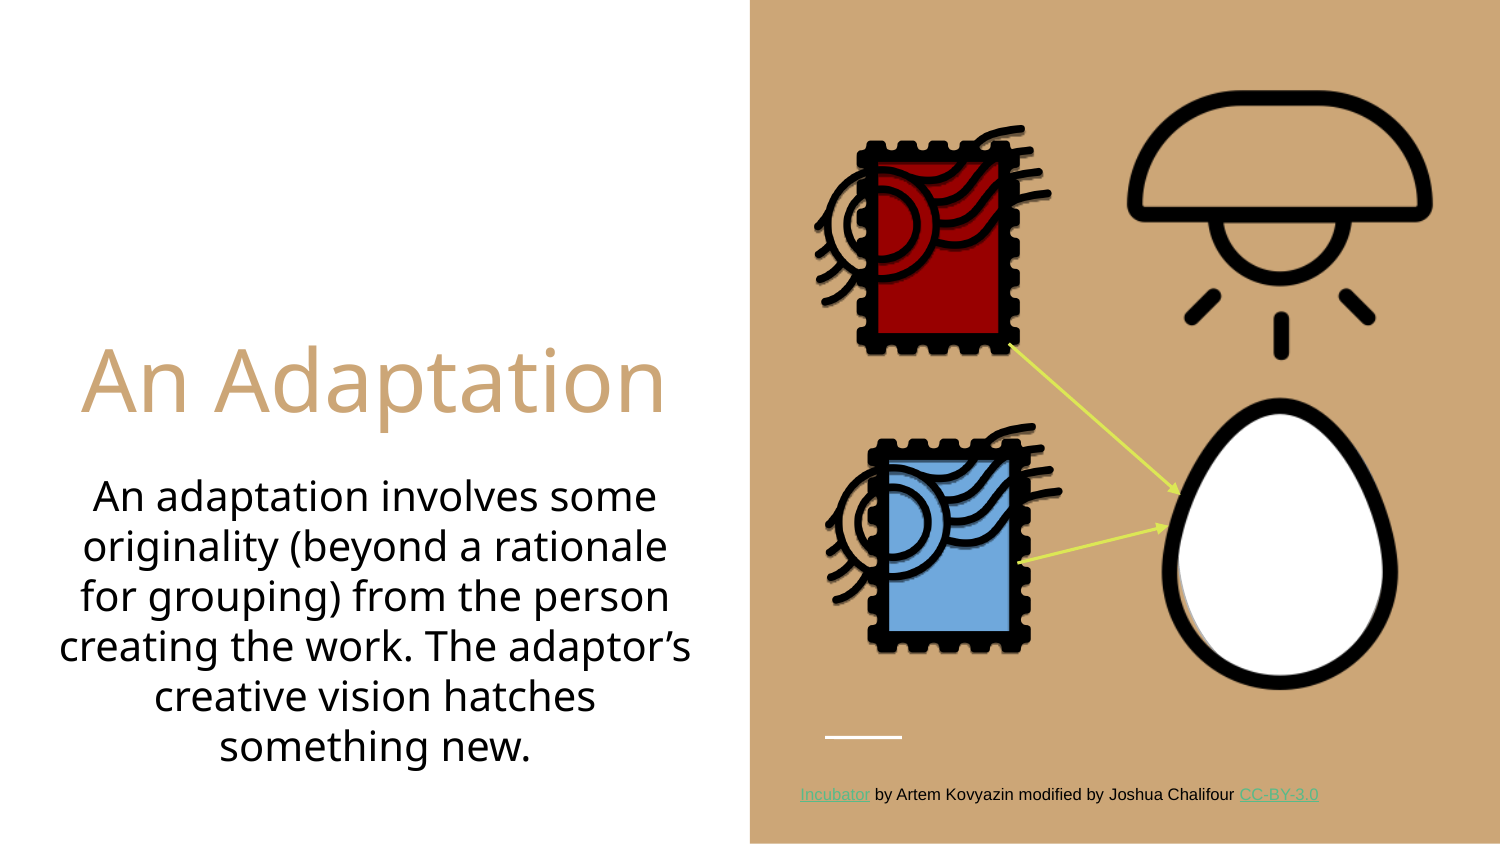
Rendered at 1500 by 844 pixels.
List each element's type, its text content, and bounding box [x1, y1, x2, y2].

picture [810, 123, 1053, 358]
text_box Incubator by Artem Kovyazin modified by Joshua Chalifour CC-BY-3.0 [785, 768, 1479, 825]
picture [821, 421, 1064, 656]
title An Adaptation [43, 152, 708, 446]
subtitle An adaptation involves some originality (beyond a rationale for grouping) from the person creating the work. The adaptor’s creative vision hatches something new. [43, 454, 708, 769]
picture [1118, 80, 1446, 703]
